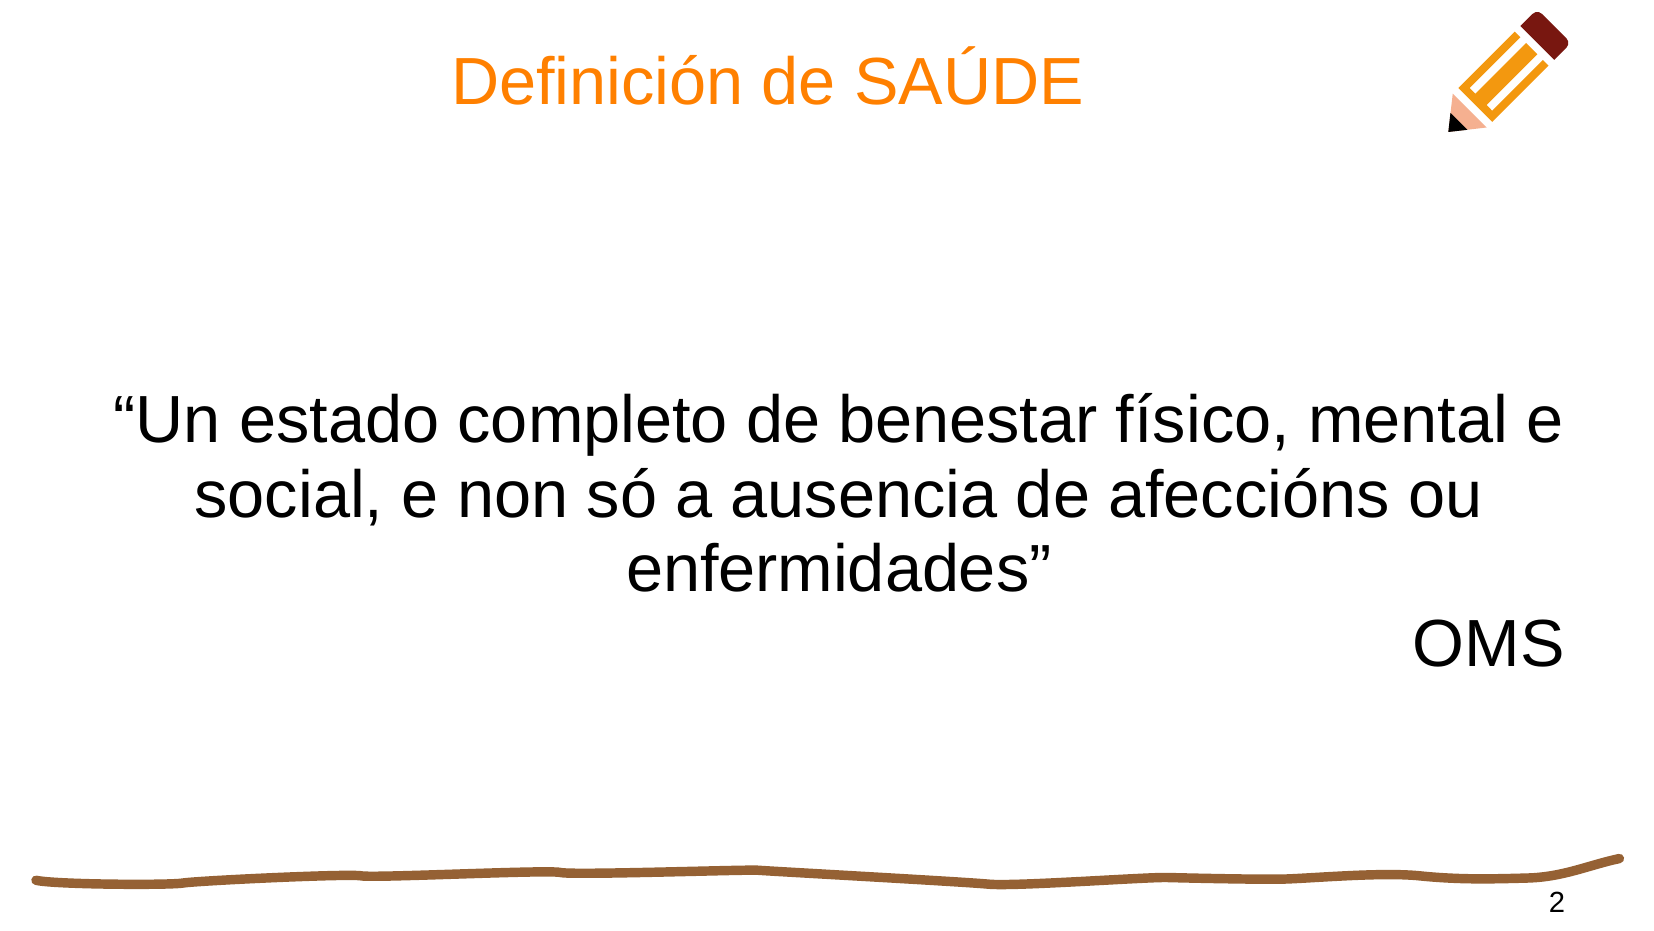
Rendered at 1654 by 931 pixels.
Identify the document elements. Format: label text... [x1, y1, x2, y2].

subtitle “Un estado completo de benestar físico, mental e social, e non só a ausencia de afeccións ou enfermidades” OMS [88, 206, 1565, 857]
title Definición de SAÚDE [88, 29, 1447, 133]
